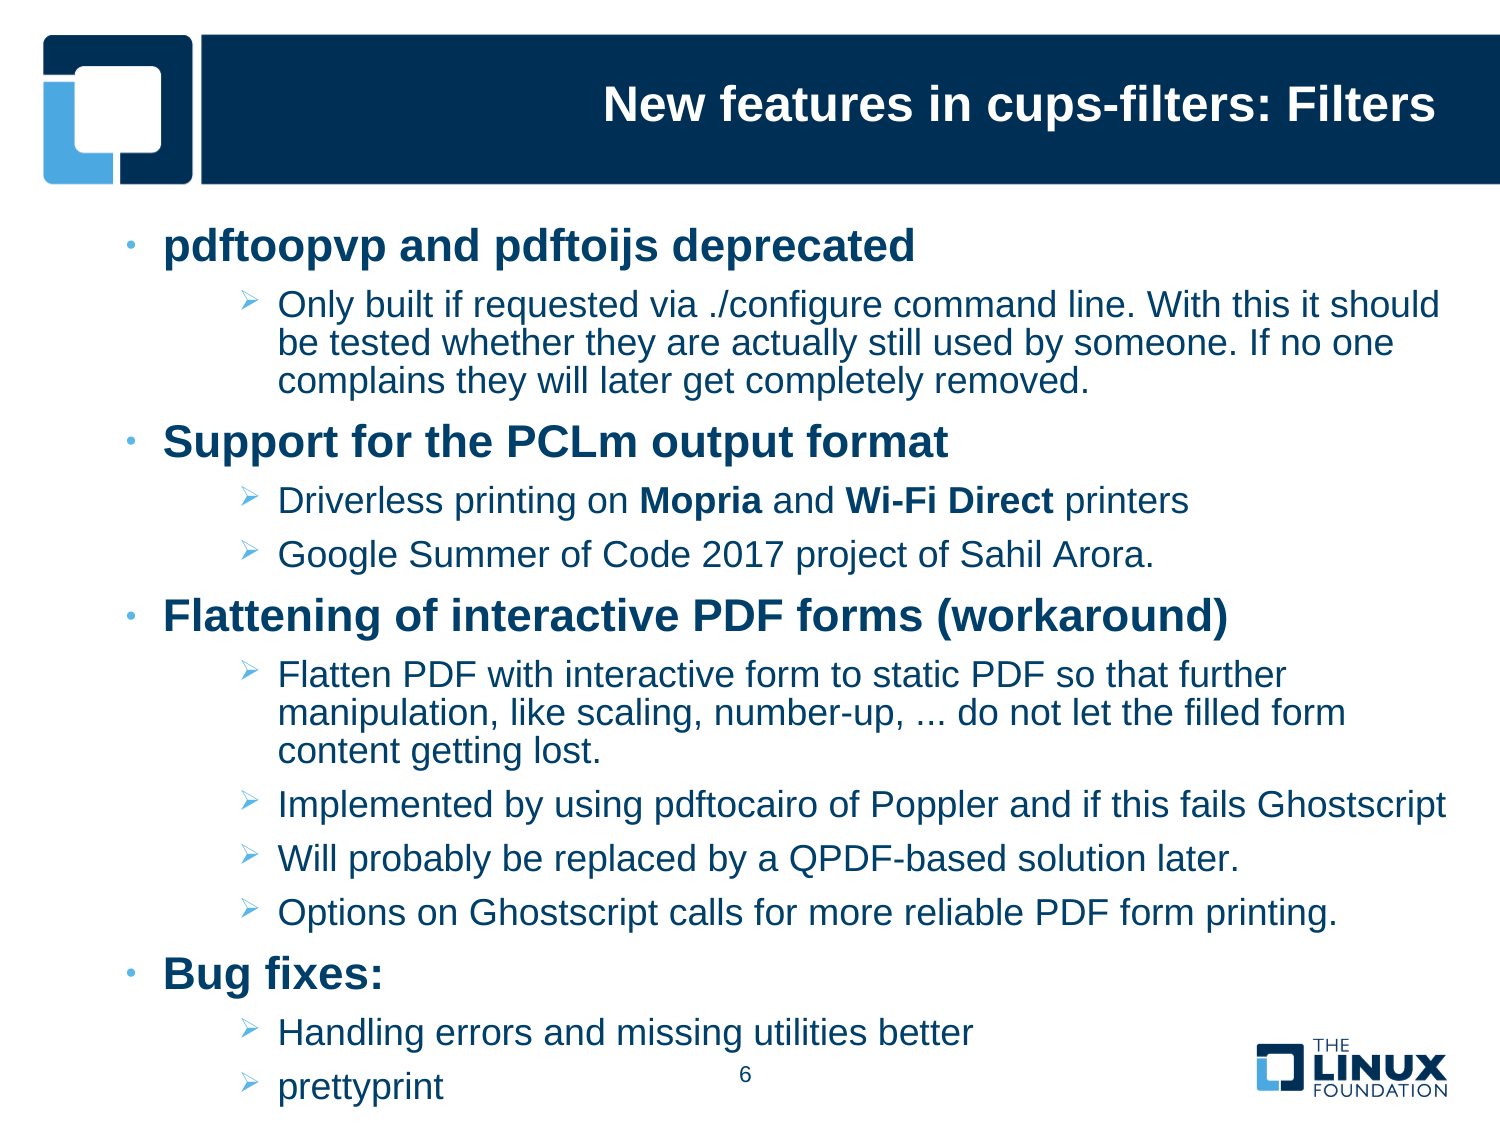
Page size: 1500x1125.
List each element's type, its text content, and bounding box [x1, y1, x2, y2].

picture [0, 0, 1500, 1125]
list pdftoopvp and pdftoijs deprecated Only built if requested via ./configure command line. With this it should be tested whether they are actually still used by someone. If no one complains they will later get completely removed. Support for the PCLm output format Driverless printing on Mopria and Wi-Fi Direct printers Google Summer of Code 2017 project of Sahil Arora. Flattening of interactive PDF forms (workaround) Flatten PDF with interactive form to static PDF so that further manipulation, like scaling, number-up, ... do not let the filled form content getting lost. Implemented by using pdftocairo of Poppler and if this fails Ghostscript Will probably be replaced by a QPDF-based solution later. Options on Ghostscript calls for more reliable PDF form printing. Bug fixes: Handling errors and missing utilities better prettyprint [87, 224, 1450, 1068]
title New features in cups-filters: Filters [249, 37, 1438, 175]
